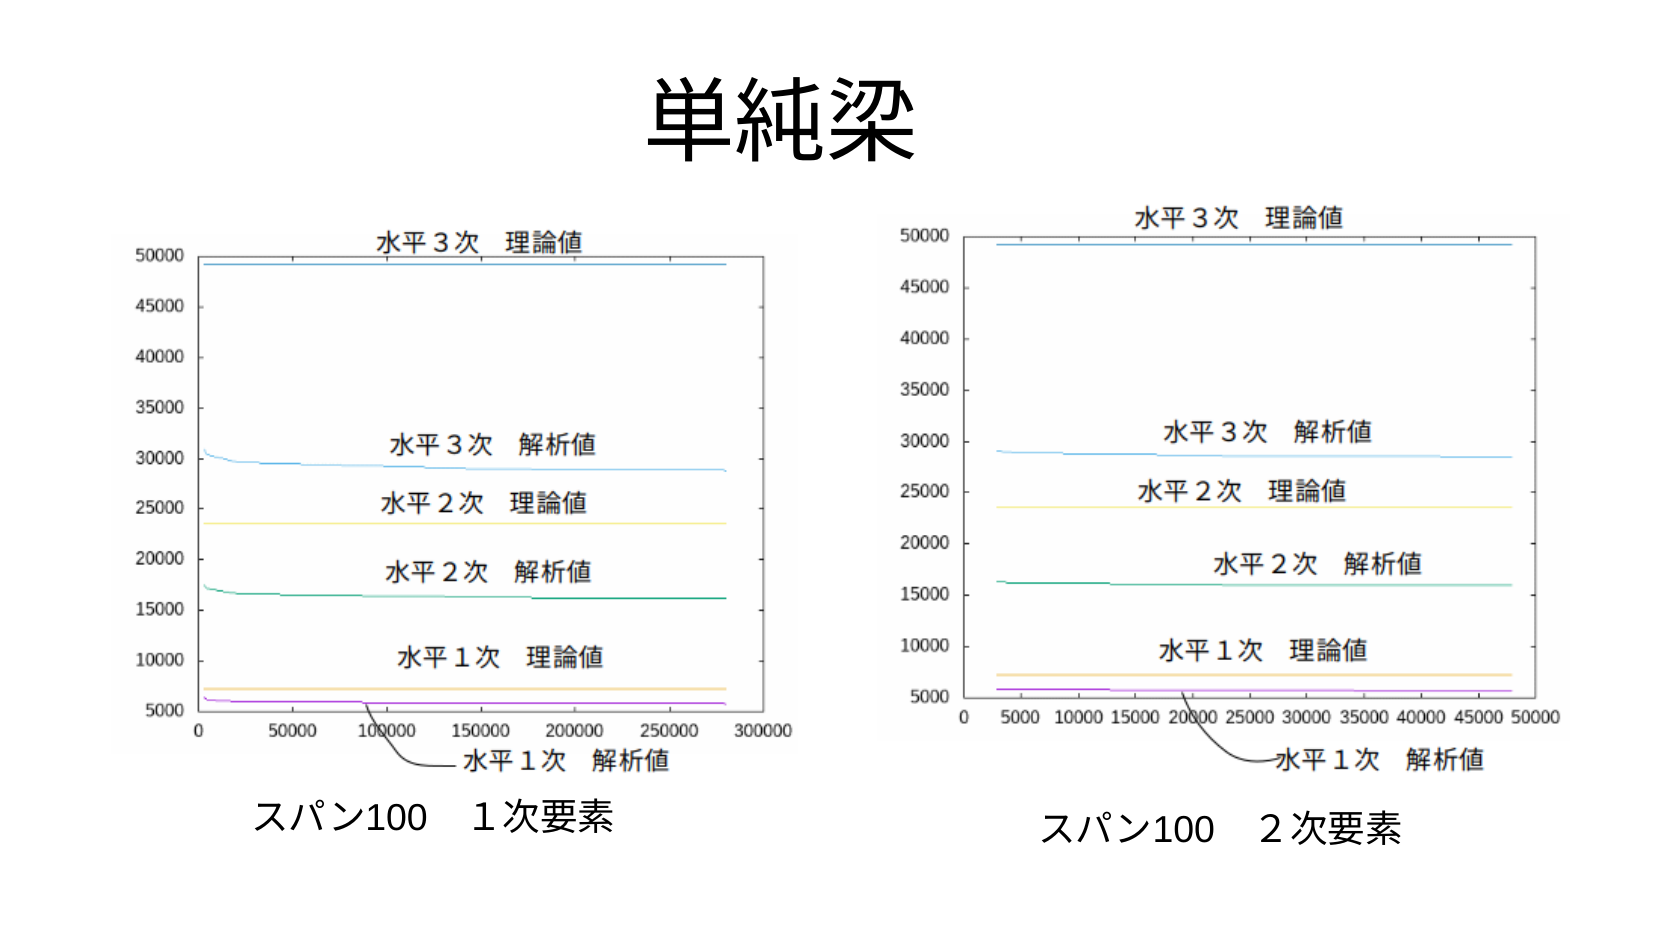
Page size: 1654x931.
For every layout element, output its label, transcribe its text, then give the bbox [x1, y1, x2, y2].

picture [877, 188, 1583, 792]
text_box スパン100 １次要素 [236, 779, 631, 896]
title 単純梁 [82, 37, 1571, 193]
picture [111, 192, 815, 791]
text_box スパン100 ２次要素 [1023, 791, 1418, 861]
